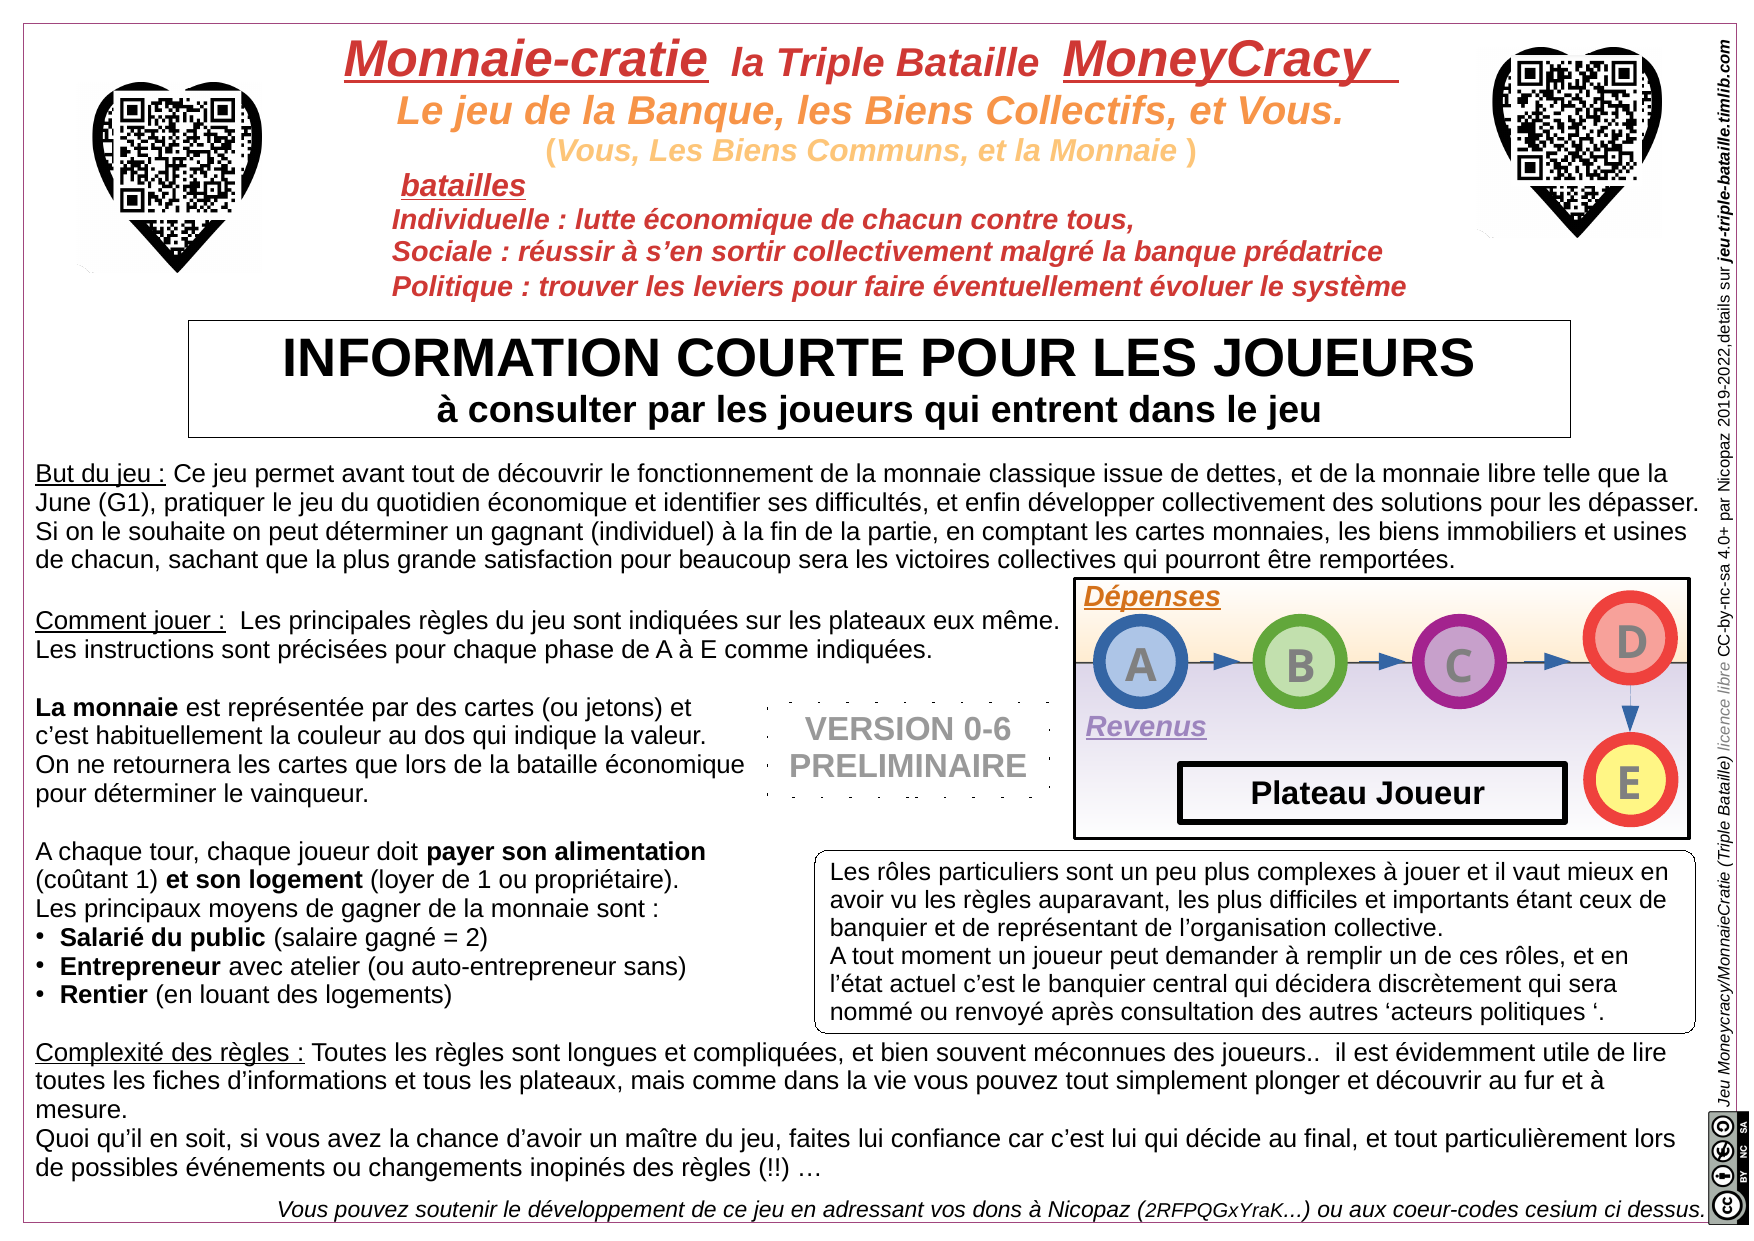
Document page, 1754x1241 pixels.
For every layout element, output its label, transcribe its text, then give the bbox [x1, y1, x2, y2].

picture [1476, 47, 1662, 238]
text_box Plateau Joueur [1180, 764, 1566, 822]
text_box VERSION 0-6 PRELIMINAIRE [767, 702, 1050, 798]
text_box D [1600, 602, 1664, 739]
text_box Dépenses [1003, 572, 1301, 650]
text_box Monnaie-cratie la Triple Bataille MoneyCracy Le jeu de la Banque, les Biens Collectifs, et Vous. (Vous, Les Biens Communs, et la Monnaie ) batailles Individuelle : lutte économique de chacun contre tous, Sociale : réussir à s’en sortir collectivement malgré la banque prédatrice Politique : trouver les leviers pour faire éventuellement évoluer le système But du jeu : Ce jeu permet avant tout de découvrir le fonctionnement de la monnaie classique issue de dettes, et de la monnaie libre telle que la June (G1), pratiquer le jeu du quotidien économique et identifier ses difficultés, et enfin développer collectivement des solutions pour les dépasser. Si on le souhaite on peut déterminer un gagnant (individuel) à la fin de la partie, en comptant les cartes monnaies, les biens immobiliers et usines de chacun, sachant que la plus grande satisfaction pour beaucoup sera les victoires collectives qui pourront être remportées. Comment jouer : Les principales règles du jeu sont indiquées sur les plateaux eux même. Les instructions sont précisées pour chaque phase de A à E comme indiquées. La monnaie est représentée par des cartes (ou jetons) et c’est habituellement la couleur au dos qui indique la valeur. On ne retournera les cartes que lors de la bataille économique pour déterminer le vainqueur. A chaque tour, chaque joueur doit payer son alimentation (coûtant 1) et son logement (loyer de 1 ou propriétaire). Les principaux moyens de gagner de la monnaie sont : Salarié du public (salaire gagné = 2) Entrepreneur avec atelier (ou auto-entrepreneur sans) Rentier (en louant des logements) Complexité des règles : Toutes les règles sont longues et compliquées, et bien souvent méconnues des joueurs.. il est évidemment utile de lire toutes les fiches d’informations et tous les plateaux, mais comme dans la vie vous pouvez tout simplement plonger et découvrir au fur et à mesure. Quoi qu’il en soit, si vous avez la chance d’avoir un maître du jeu, faites lui confiance car c’est lui qui décide au final, et tout particulièrement lors de possibles événements ou changements inopinés des règles (!!) … Vous pouvez soutenir le développement de ce jeu en adressant vos dons à Nicopaz (2RFPQGxYraK...) ou aux coeur-codes cesium ci dessus. [35, 11, 1707, 1241]
text_box B [1270, 626, 1334, 693]
text_box Revenus [998, 702, 1295, 780]
picture [1709, 1112, 1749, 1225]
title INFORMATION COURTE POUR LES JOUEURS à consulter par les joueurs qui entrent dans le jeu [188, 320, 1571, 438]
text_box [1076, 580, 1687, 837]
picture [76, 82, 262, 273]
text_box A [1111, 624, 1174, 692]
text_box E [1601, 742, 1664, 810]
text_box [1123, 620, 1158, 624]
text_box Les rôles particuliers sont un peu plus complexes à jouer et il vaut mieux en avoir vu les règles auparavant, les plus difficiles et importants étant ceux de banquier et de représentant de l’organisation collective. A tout moment un joueur peut demander à remplir un de ces rôles, et en l’état actuel c’est le banquier central qui décidera discrètement qui sera nommé ou renvoyé après consultation des autres ‘acteurs politiques ‘. [814, 850, 1696, 1034]
text_box C [1430, 626, 1493, 693]
